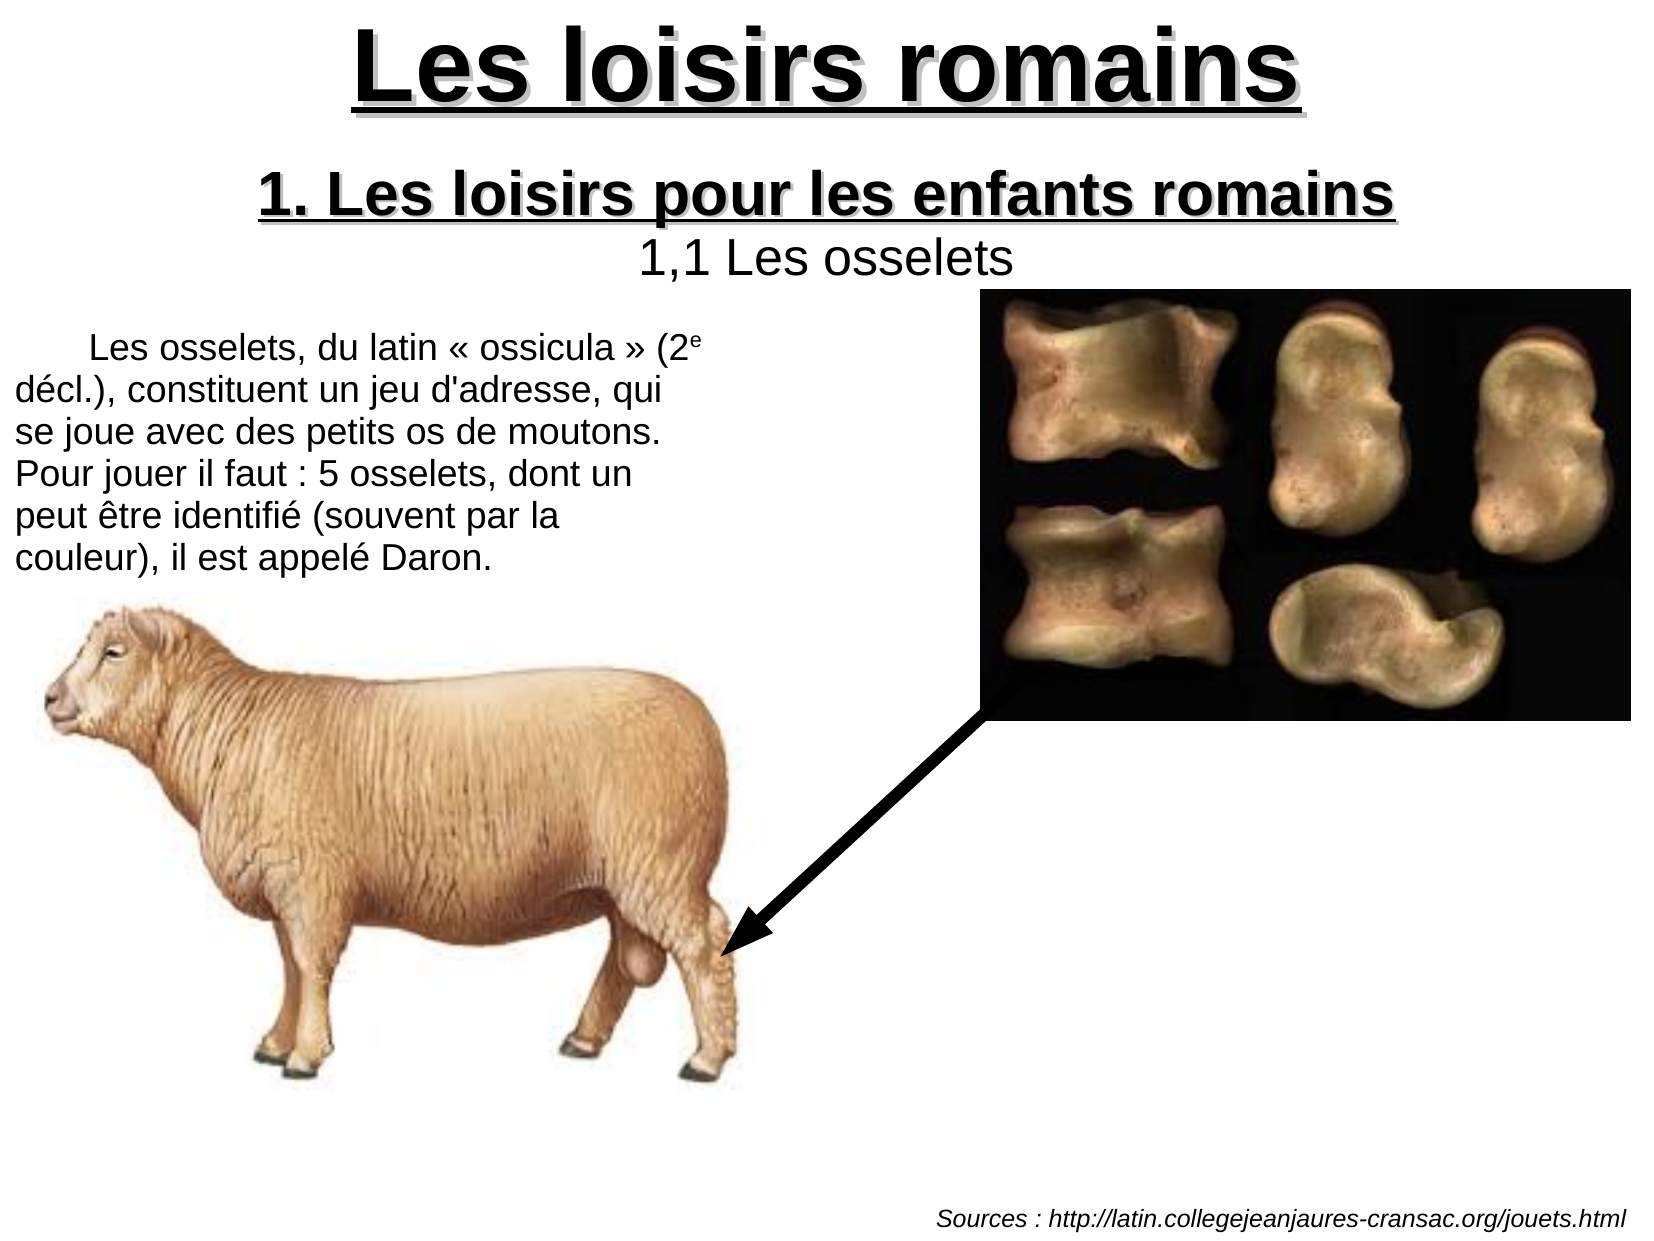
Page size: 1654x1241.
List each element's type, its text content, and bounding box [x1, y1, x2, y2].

text_box Sources : http://latin.collegejeanjaures-cransac.org/jouets.html [921, 1197, 1654, 1241]
picture [980, 289, 1631, 721]
text_box Les loisirs romains 1. Les loisirs pour les enfants romains 1,1 Les osselets [0, 0, 1654, 378]
picture [35, 597, 756, 1099]
text_box Les osselets, du latin « ossicula » (2e décl.), constituent un jeu d'adresse, qui se joue avec des petits os de moutons. Pour jouer il faut : 5 osselets, dont un peut être identifié (souvent par la couleur), il est appelé Daron. [0, 318, 721, 672]
